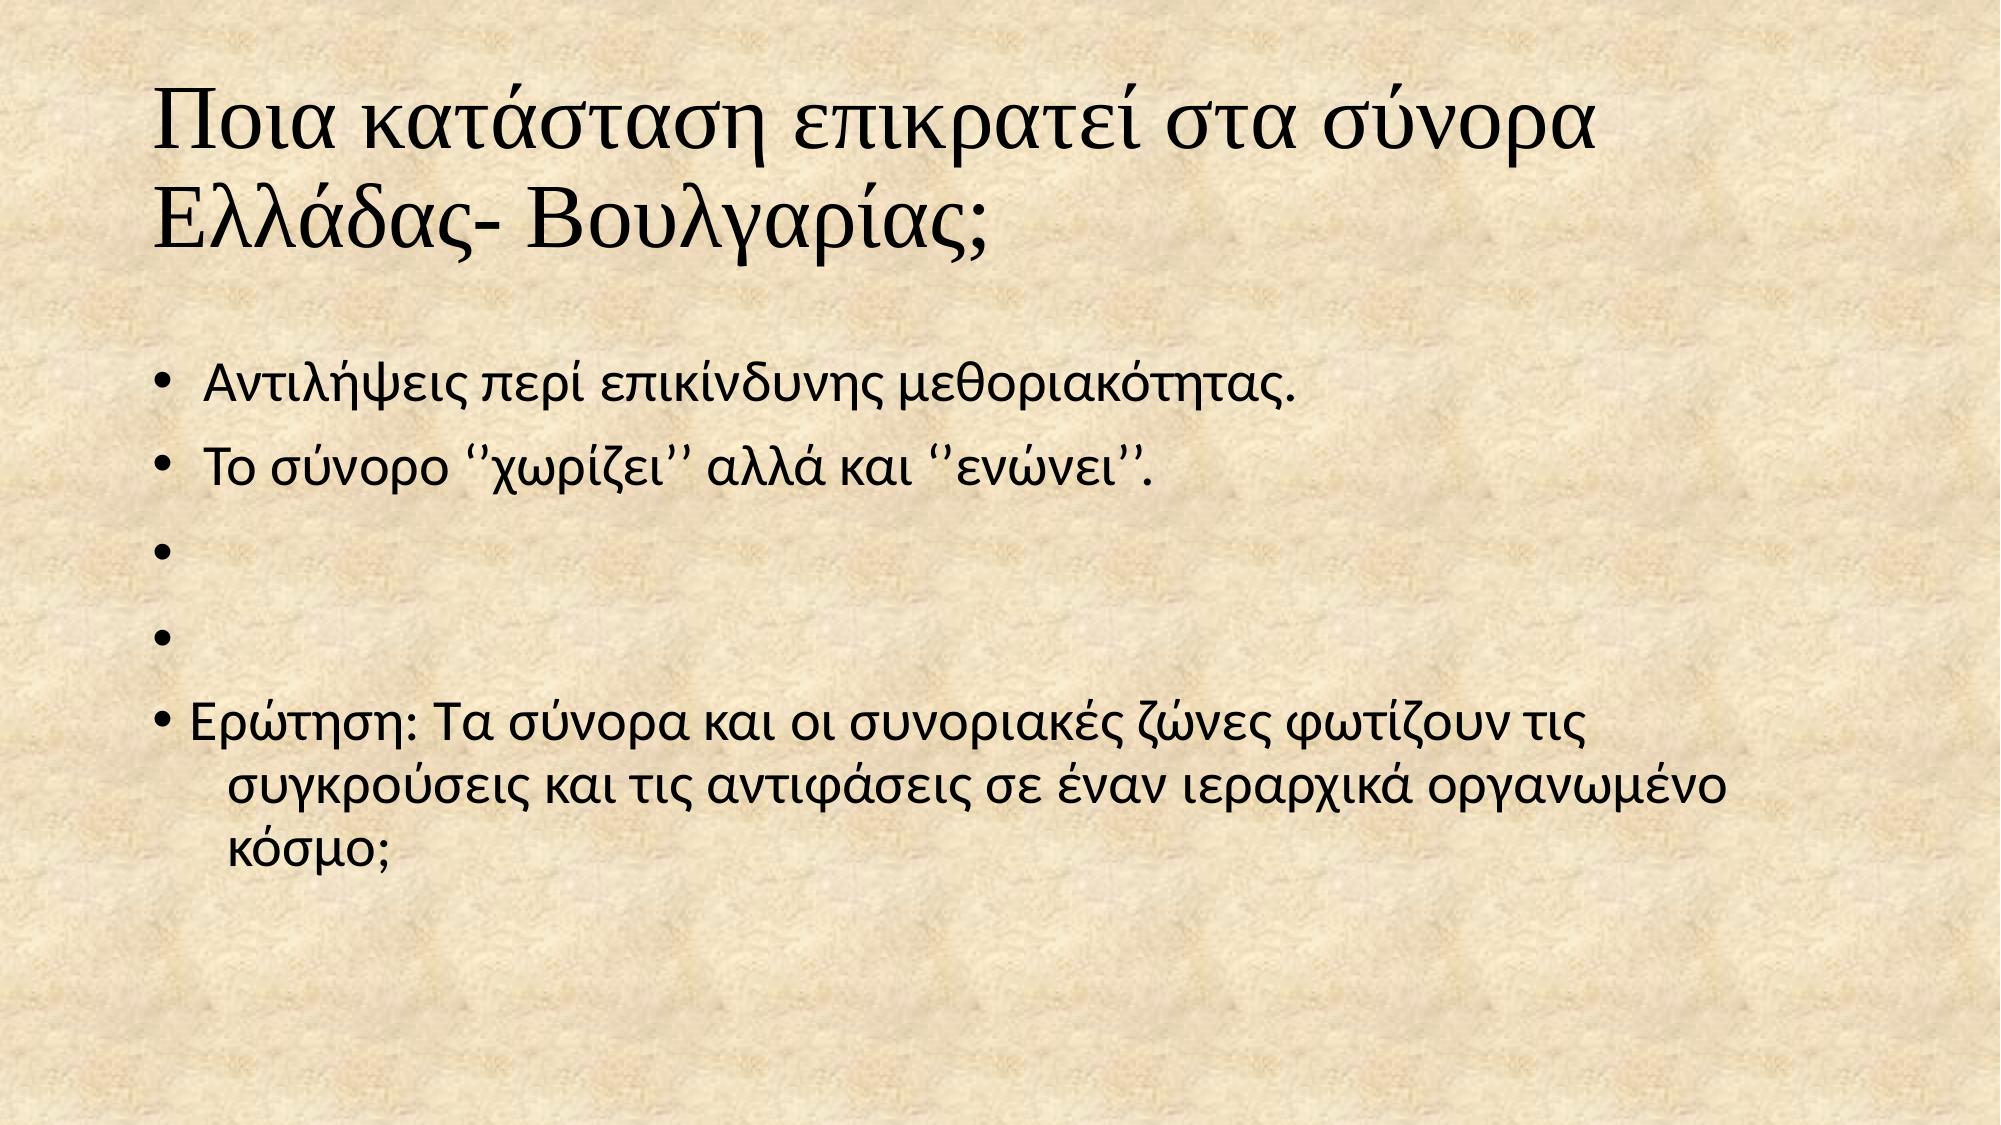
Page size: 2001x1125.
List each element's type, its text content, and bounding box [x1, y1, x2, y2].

title Ποια κατάσταση επικρατεί στα σύνορα Ελλάδας- Βουλγαρίας; [137, 59, 1863, 278]
list Αντιλήψεις περί επικίνδυνης μεθοριακότητας. Το σύνορο ‘’χωρίζει’’ αλλά και ‘’ενώνει’’. Ερώτηση: Τα σύνορα και οι συνοριακές ζώνες φωτίζουν τις συγκρούσεις και τις αντιφάσεις σε έναν ιεραρχικά οργανωμένο κόσμο; [137, 343, 1863, 1058]
